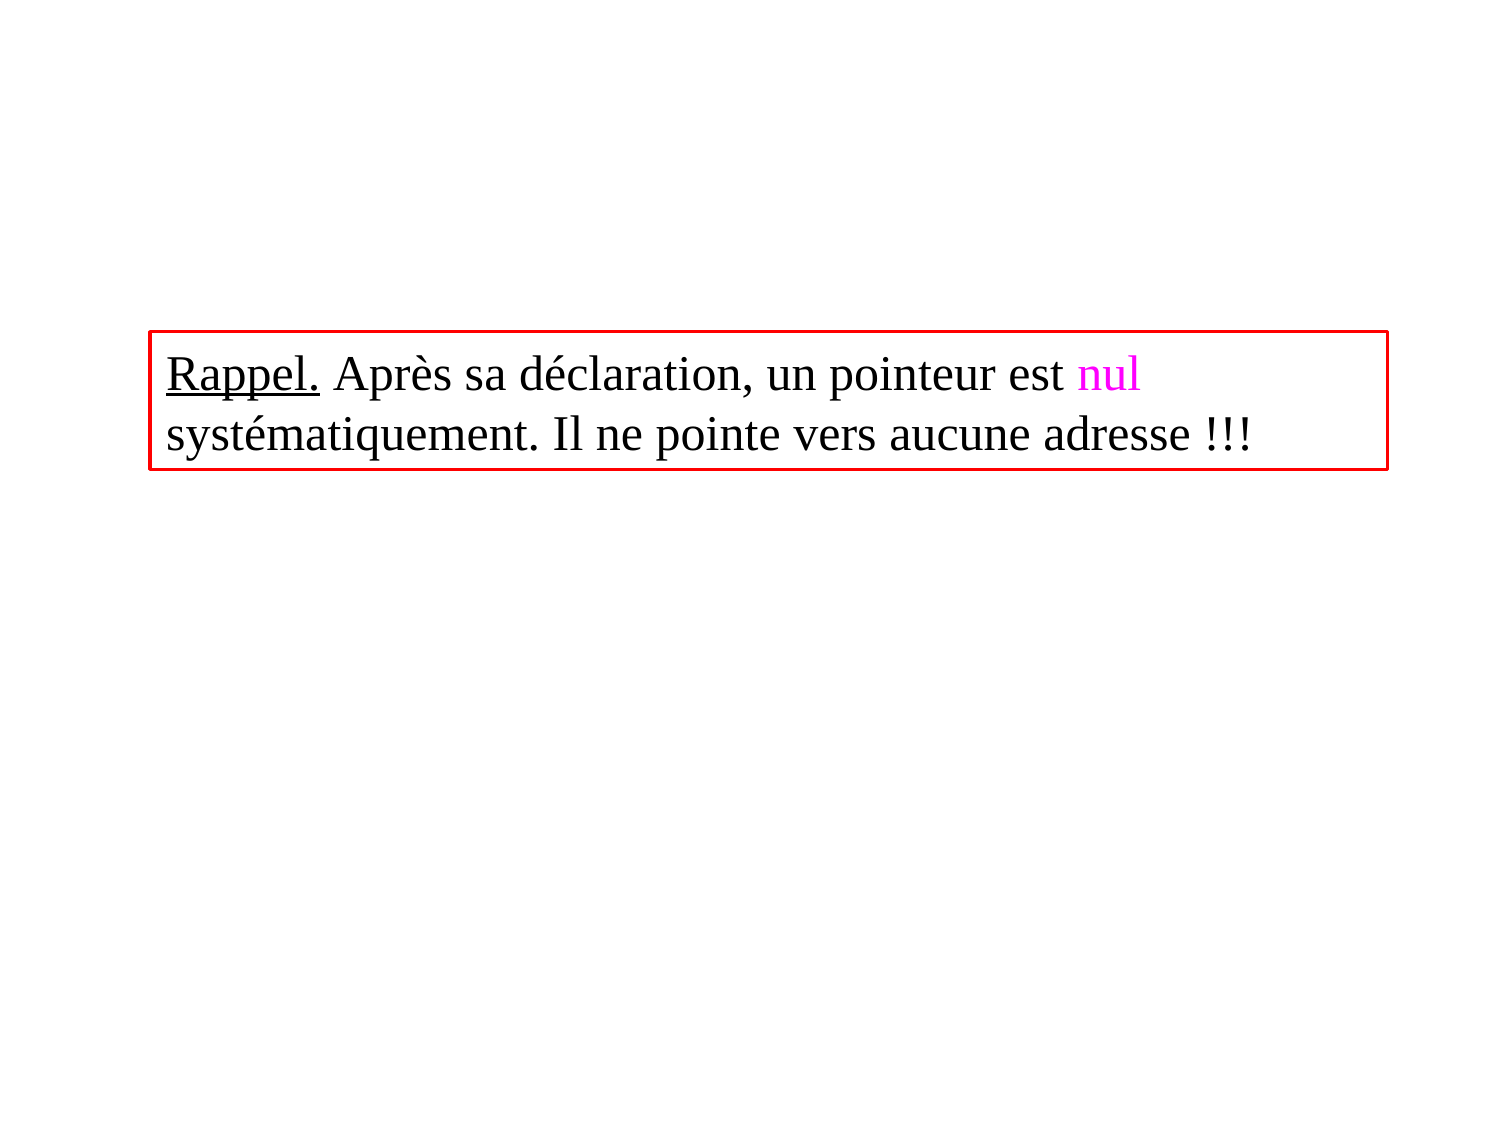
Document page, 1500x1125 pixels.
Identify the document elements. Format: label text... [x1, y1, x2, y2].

text_box Rappel. Après sa déclaration, un pointeur est nul systématiquement. Il ne pointe vers aucune adresse !!! [150, 331, 1388, 470]
